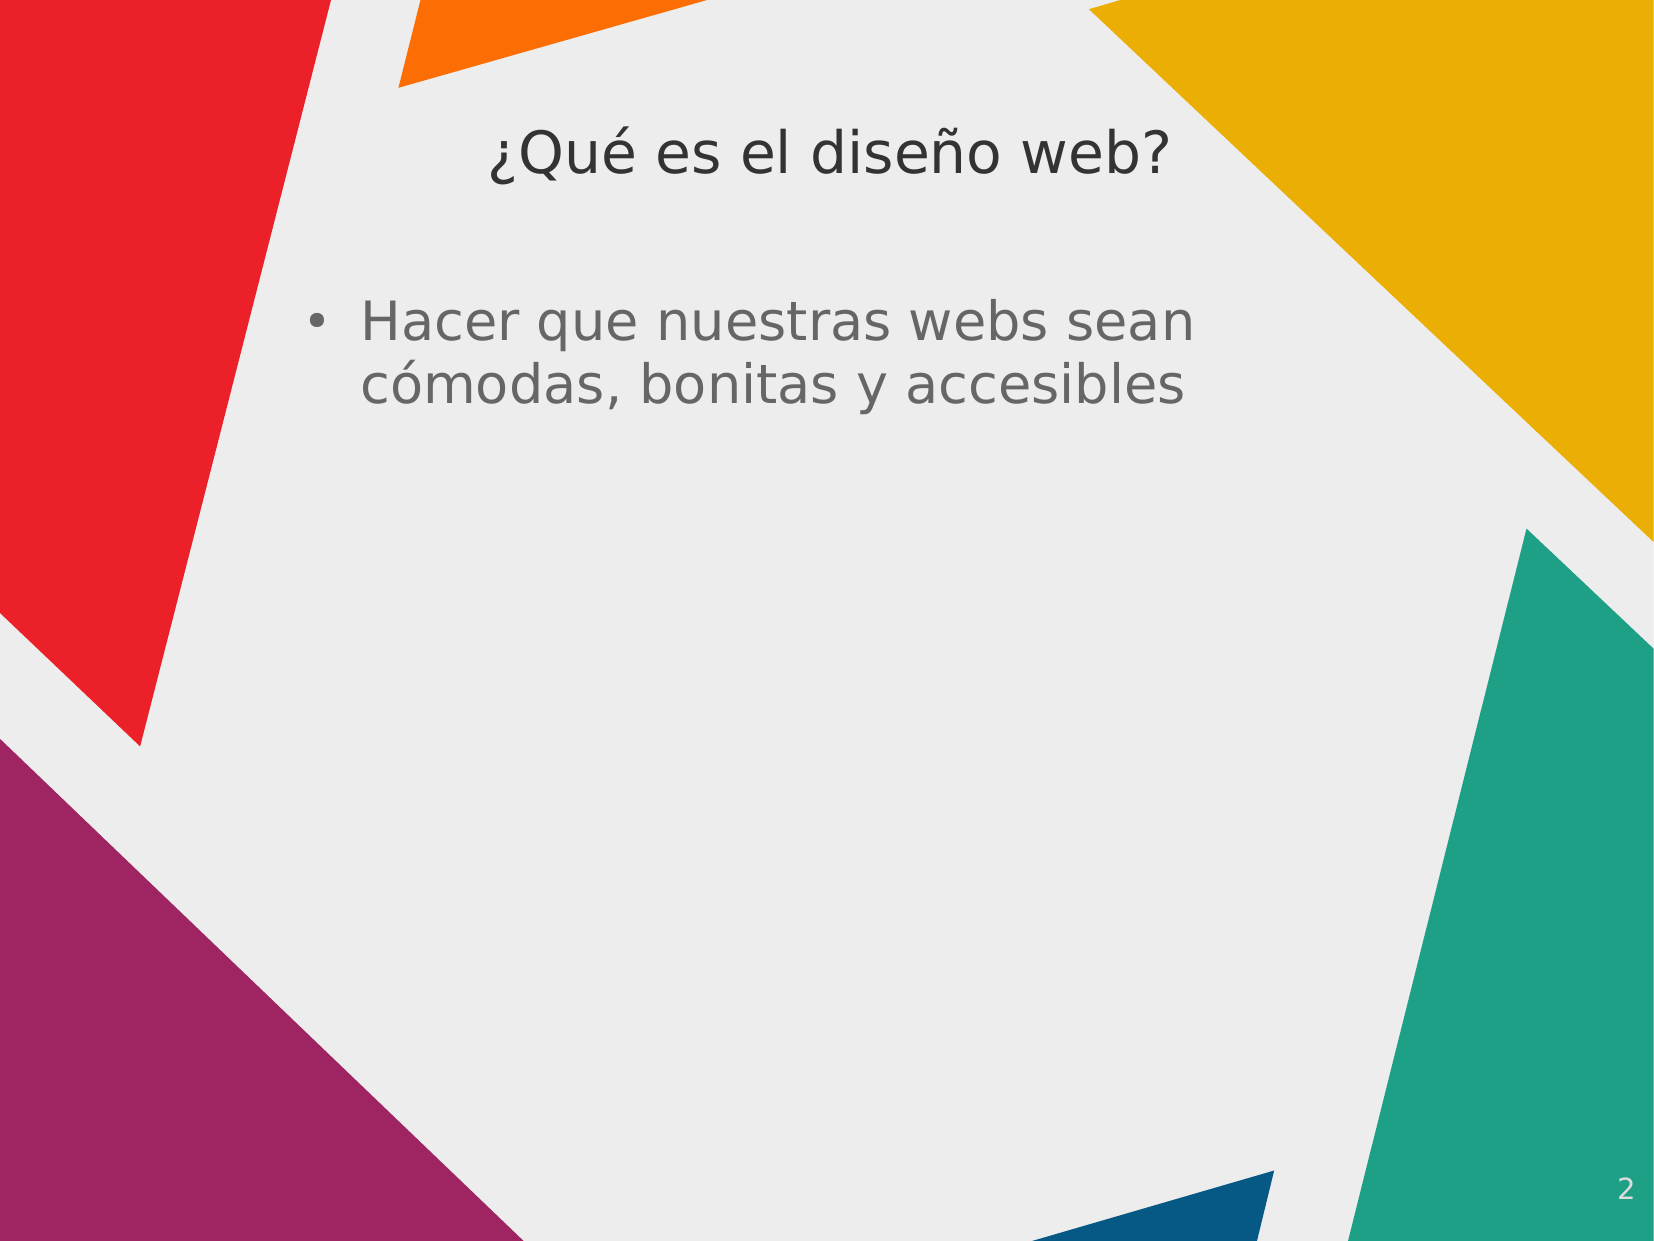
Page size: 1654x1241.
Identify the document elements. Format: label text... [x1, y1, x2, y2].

title ¿Qué es el diseño web? [289, 49, 1372, 257]
list Hacer que nuestras webs sean cómodas, bonitas y accesibles [289, 290, 1372, 1090]
